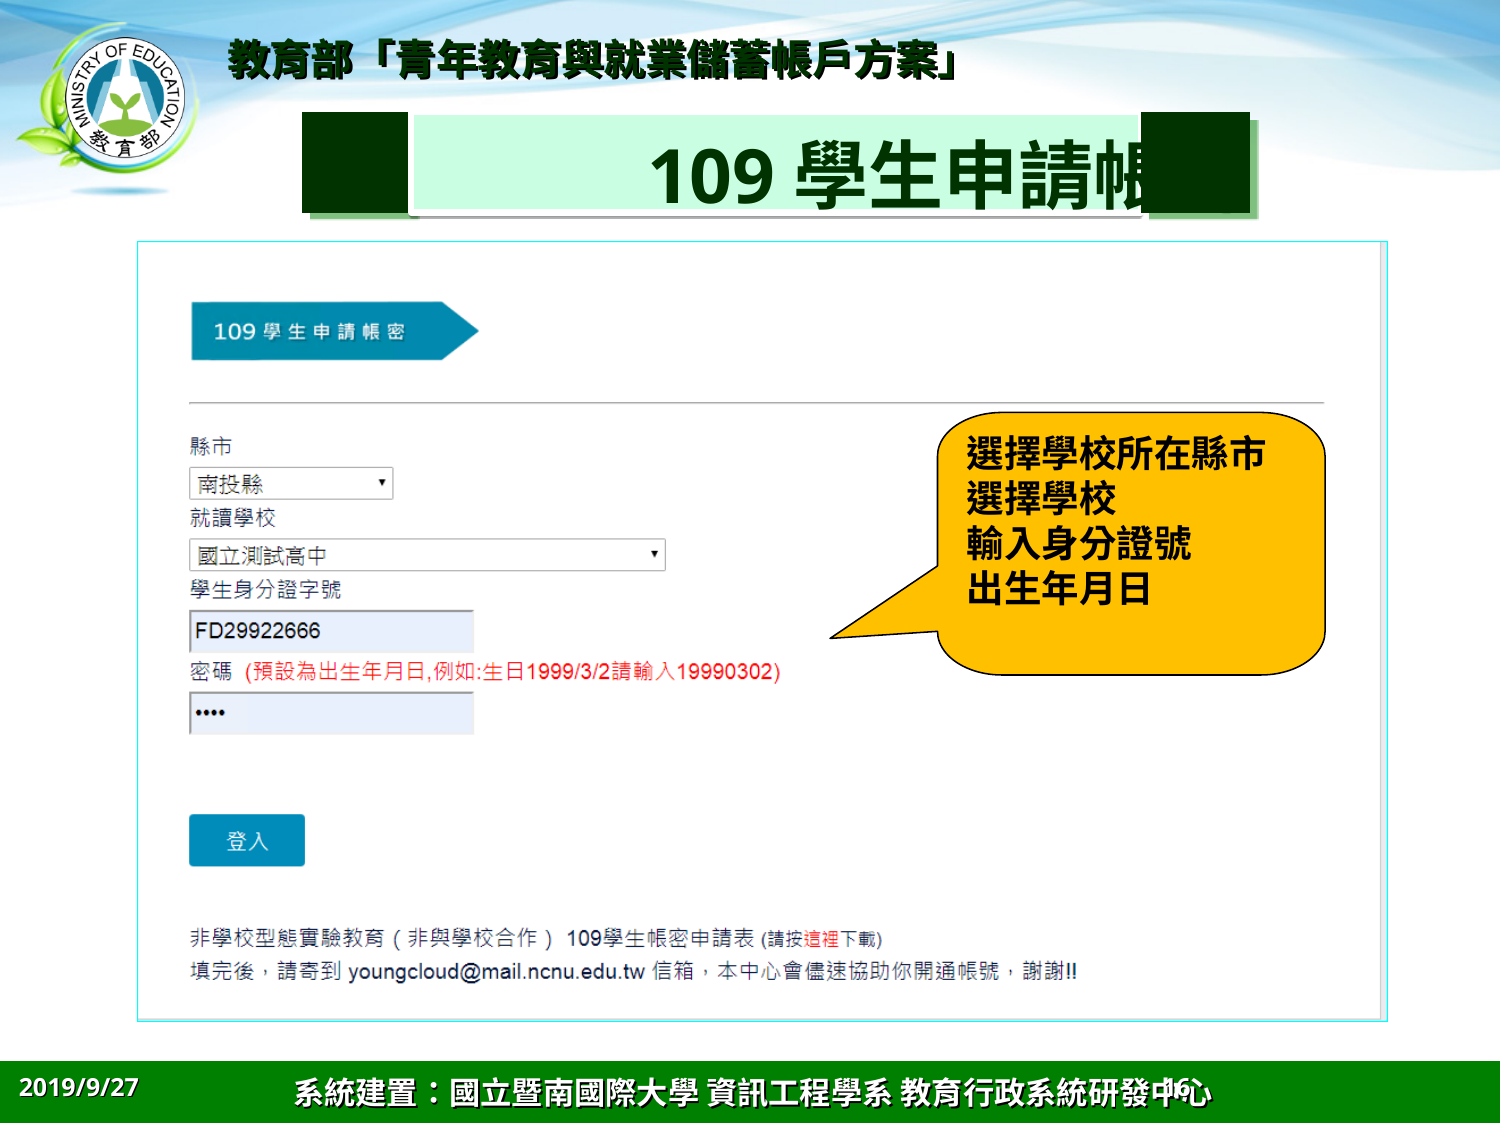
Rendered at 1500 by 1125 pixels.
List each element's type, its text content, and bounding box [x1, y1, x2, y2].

picture [137, 241, 1388, 1022]
text_box 109學生申請帳密 [411, 112, 1141, 213]
text_box 16 [1147, 1063, 1498, 1117]
text_box [302, 112, 411, 213]
text_box 選擇學校所在縣市 選擇學校 輸入身分證號 出生年月日 [830, 412, 1326, 676]
text_box [1141, 112, 1250, 213]
text_box 2019/9/27 [3, 1063, 354, 1117]
